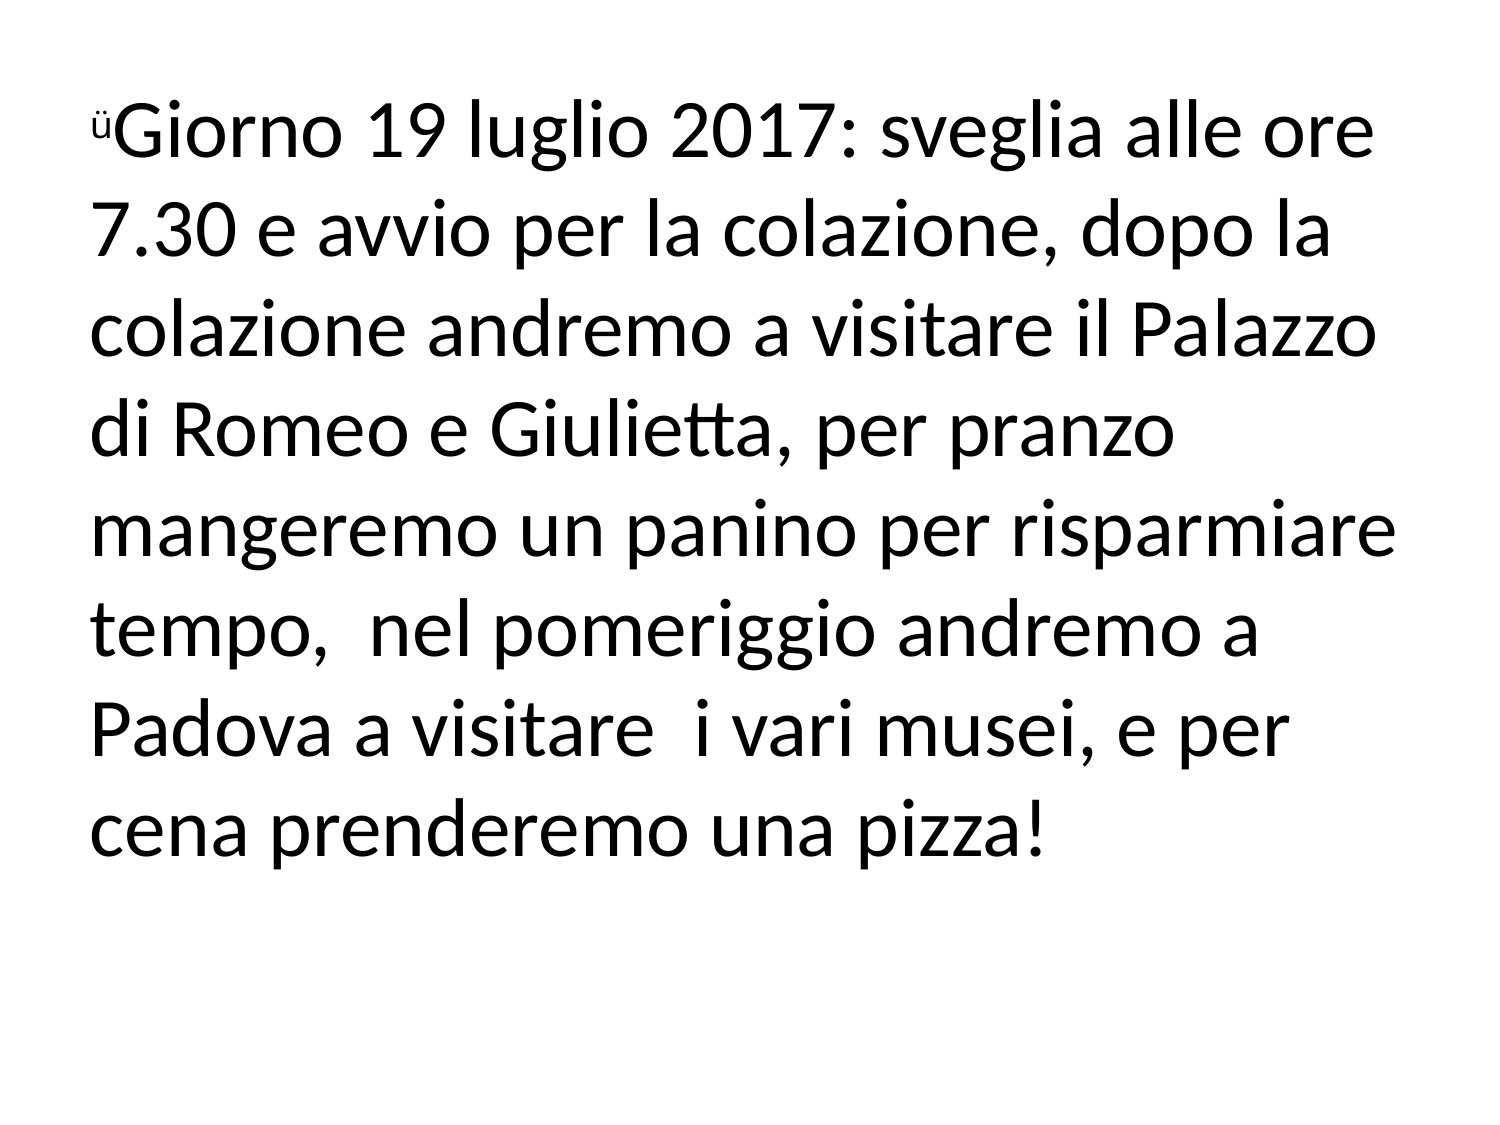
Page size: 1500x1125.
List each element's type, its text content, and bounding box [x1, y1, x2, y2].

list Giorno 19 luglio 2017: sveglia alle ore 7.30 e avvio per la colazione, dopo la colazione andremo a visitare il Palazzo di Romeo e Giulietta, per pranzo mangeremo un panino per risparmiare tempo, nel pomeriggio andremo a Padova a visitare i vari musei, e per cena prenderemo una pizza! [75, 66, 1425, 1005]
